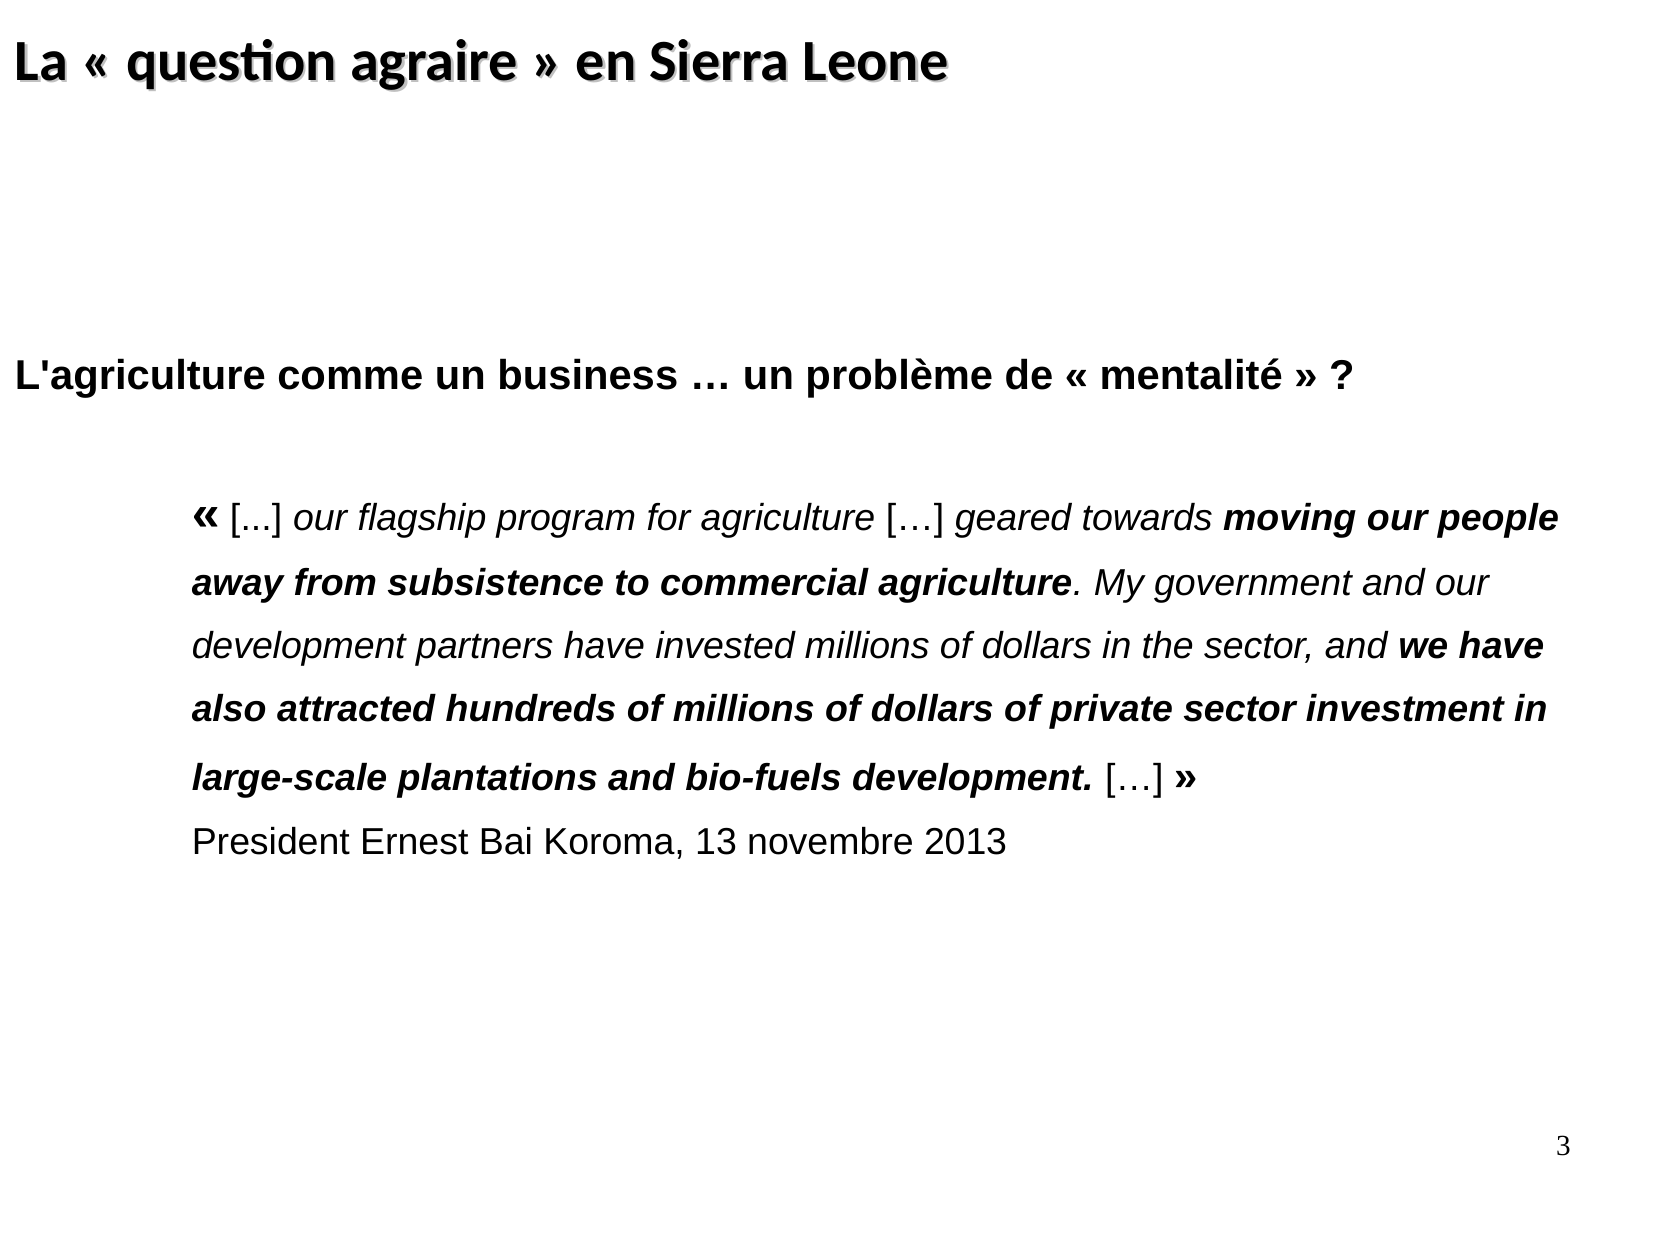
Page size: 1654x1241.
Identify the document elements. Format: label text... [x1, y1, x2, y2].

text_box La « question agraire » en Sierra Leone [0, 0, 1101, 97]
text_box L'agriculture comme un business … un problème de « mentalité » ? « [...] our flagship program for agriculture […] geared towards moving our people away from subsistence to commercial agriculture. My government and our development partners have invested millions of dollars in the sector, and we have also attracted hundreds of millions of dollars of private sector investment in large-scale plantations and bio-fuels development. […] » President Ernest Bai Koroma, 13 novembre 2013 [0, 321, 1625, 856]
